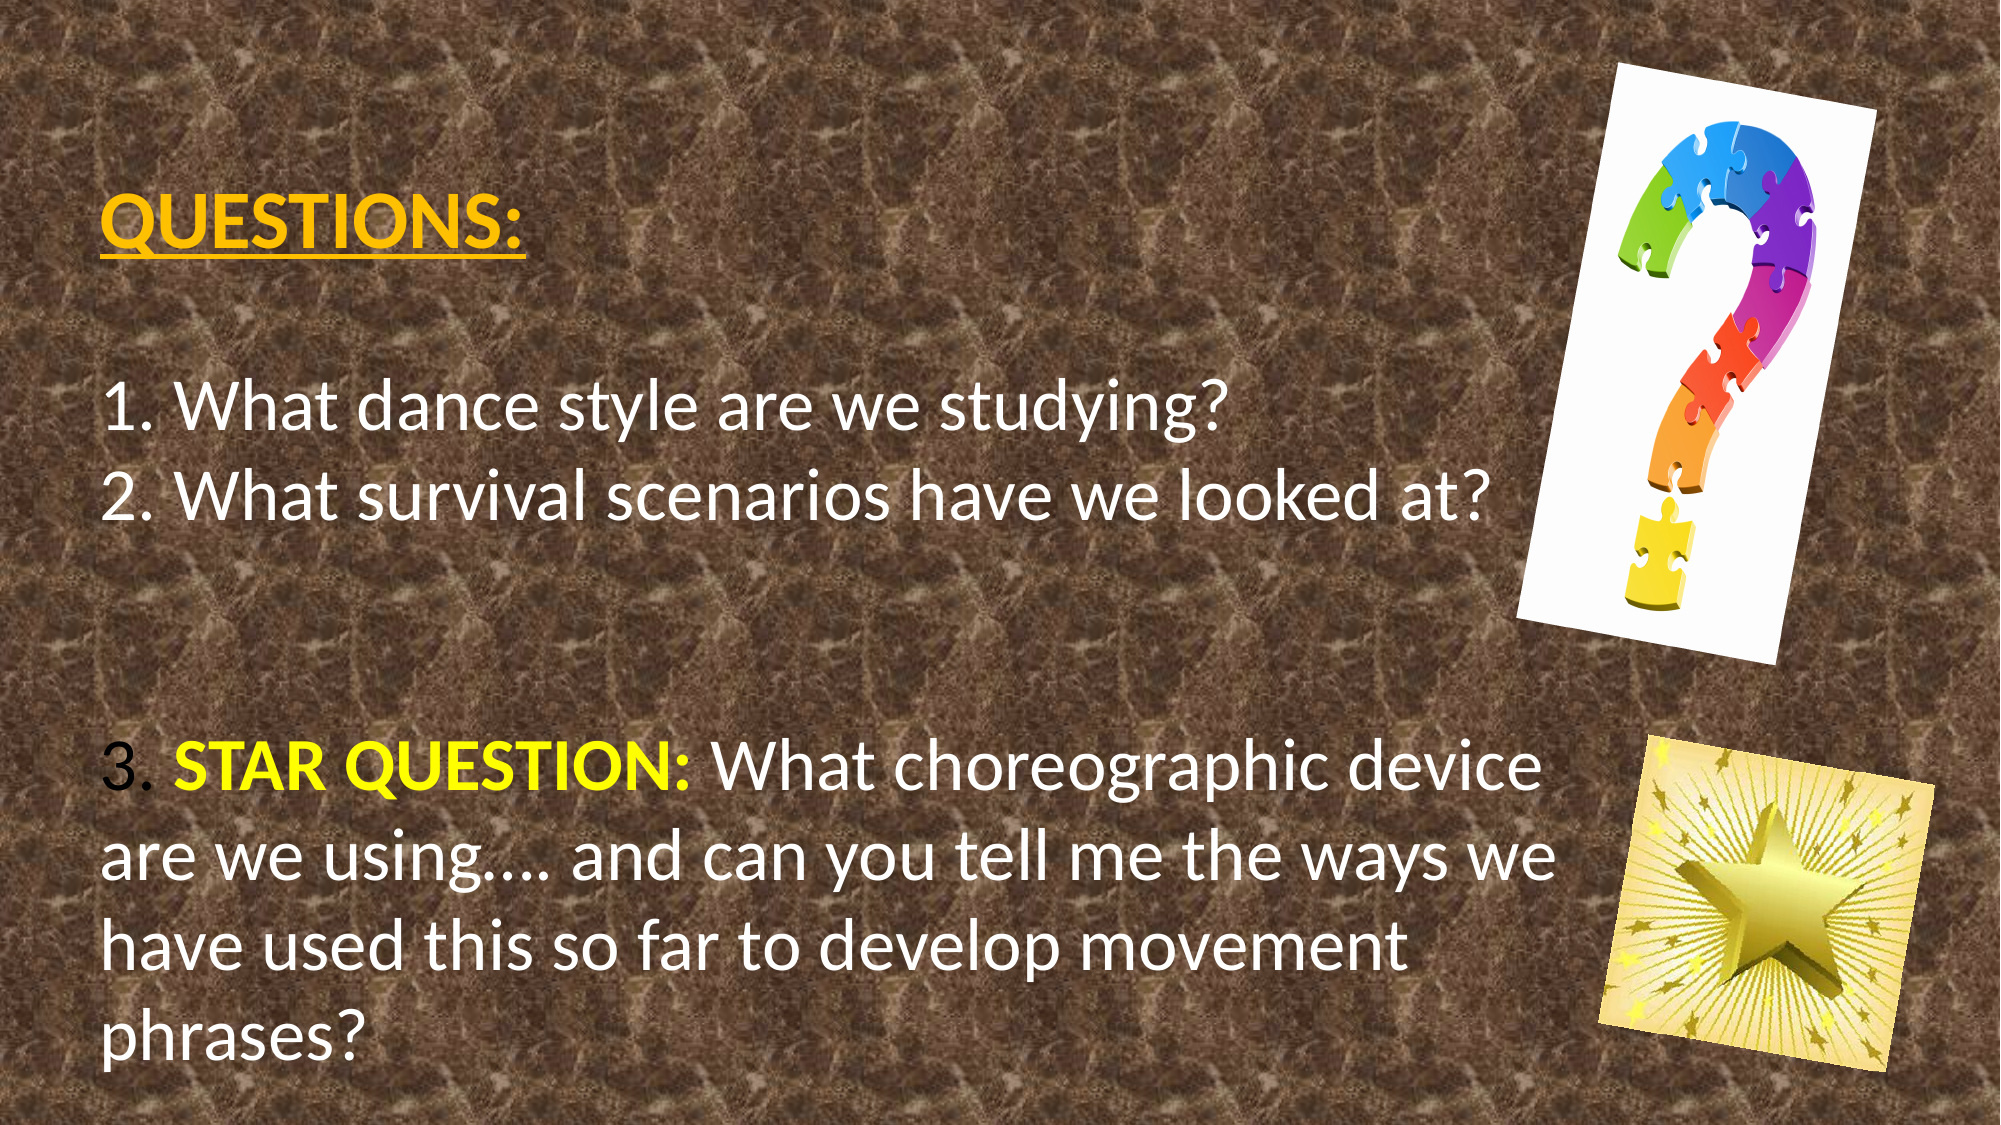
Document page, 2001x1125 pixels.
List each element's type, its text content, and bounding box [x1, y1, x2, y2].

picture [1516, 62, 1877, 665]
picture [1598, 734, 1935, 1072]
text_box QUESTIONS: 1. What dance style are we studying? 2. What survival scenarios have we looked at? 3. STAR QUESTION: What choreographic device are we using…. and can you tell me the ways we have used this so far to develop movement phrases? [84, 67, 1599, 1093]
